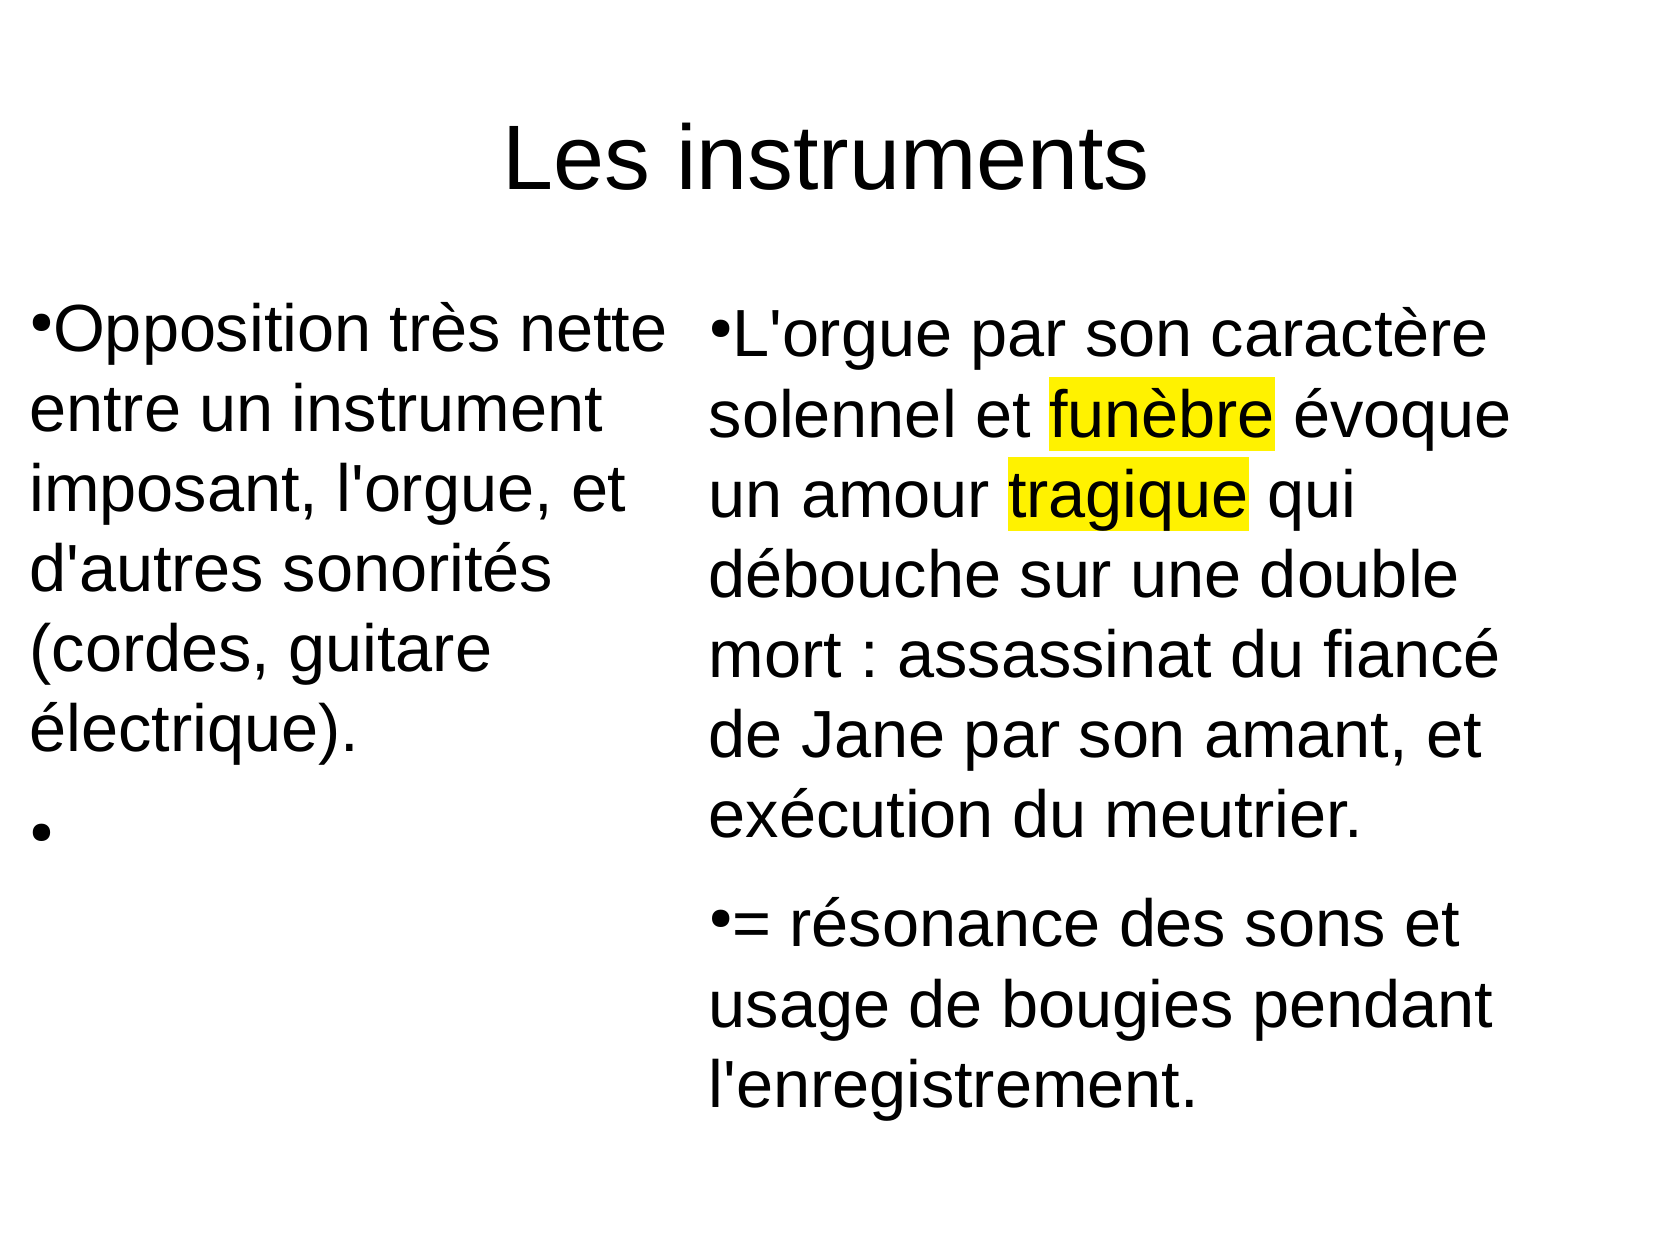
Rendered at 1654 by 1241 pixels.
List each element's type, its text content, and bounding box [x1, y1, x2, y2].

list L'orgue par son caractère solennel et funèbre évoque un amour tragique qui débouche sur une double mort : assassinat du fiancé de Jane par son amant, et exécution du meutrier. = résonance des sons et usage de bougies pendant l'enregistrement. [708, 290, 1572, 1143]
list Opposition très nette entre un instrument imposant, l'orgue, et d'autres sonorités (cordes, guitare électrique). [29, 284, 756, 1004]
title Les instruments [82, 49, 1571, 257]
